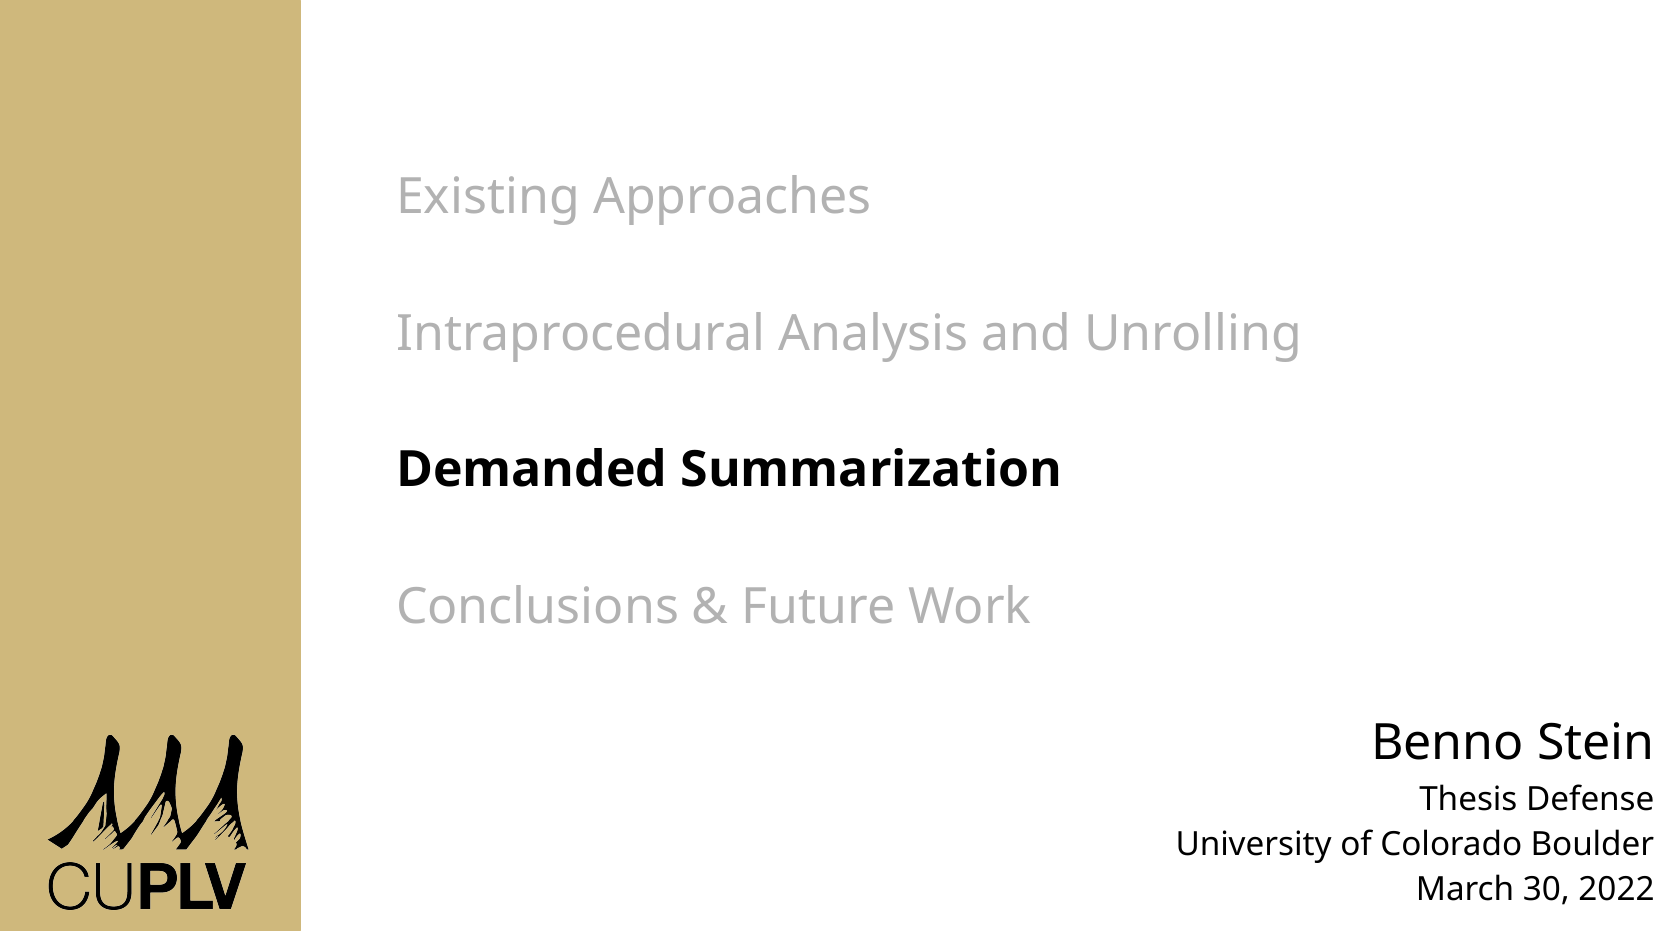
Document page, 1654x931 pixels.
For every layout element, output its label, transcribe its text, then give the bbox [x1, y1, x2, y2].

picture [36, 707, 261, 931]
title Existing Approaches Intraprocedural Analysis and Unrolling Demanded Summarization Conclusions & Future Work [396, 38, 1559, 693]
text_box [0, 0, 300, 931]
text_box Benno Stein Thesis Defense University of Colorado Boulder March 30, 2022 [1201, 706, 1629, 900]
